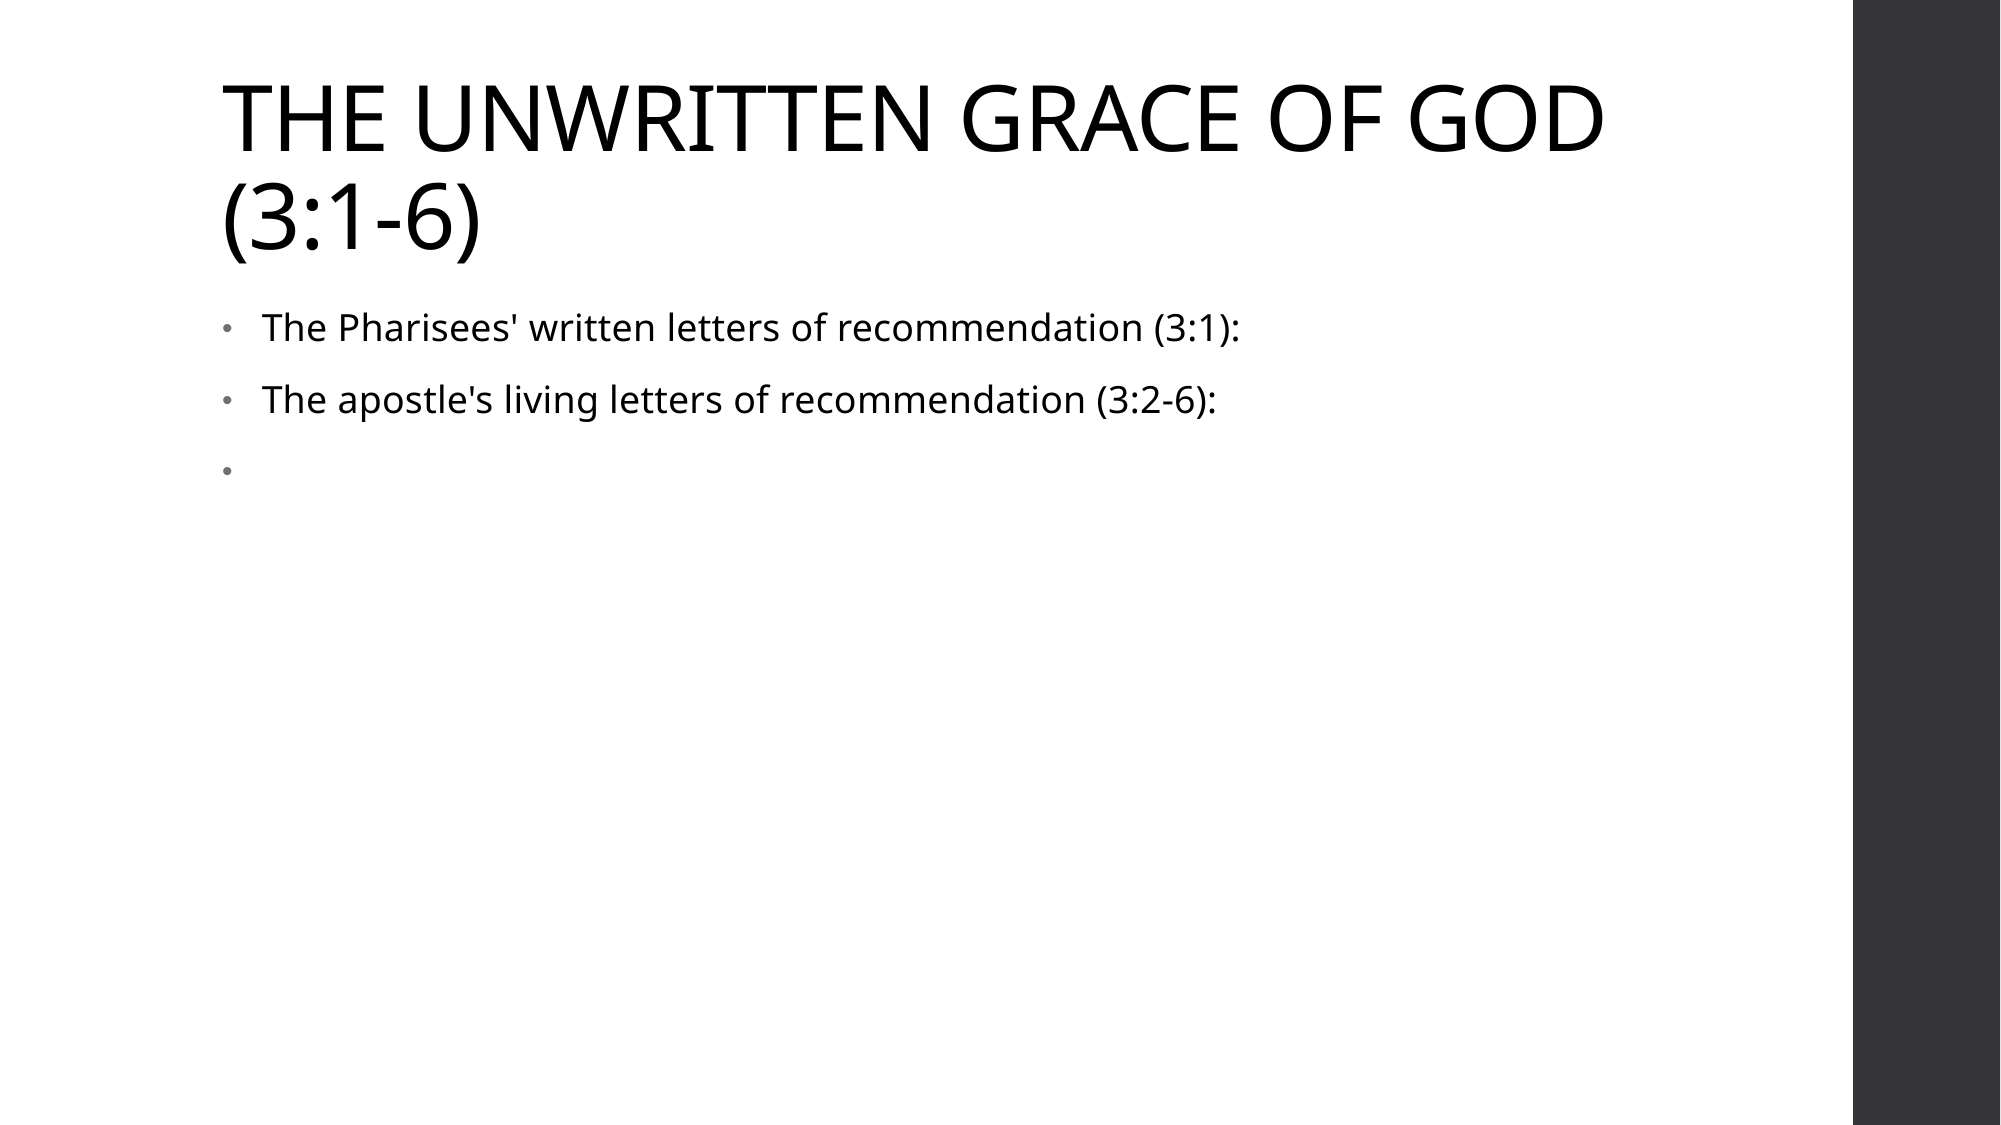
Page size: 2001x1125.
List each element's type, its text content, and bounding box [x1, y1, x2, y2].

list The Pharisees' written letters of recommendation (3:1): The apostle's living letters of recommendation (3:2-6): [206, 299, 1617, 1014]
title THE UNWRITTEN GRACE OF GOD (3:1-6) [206, 60, 1797, 278]
